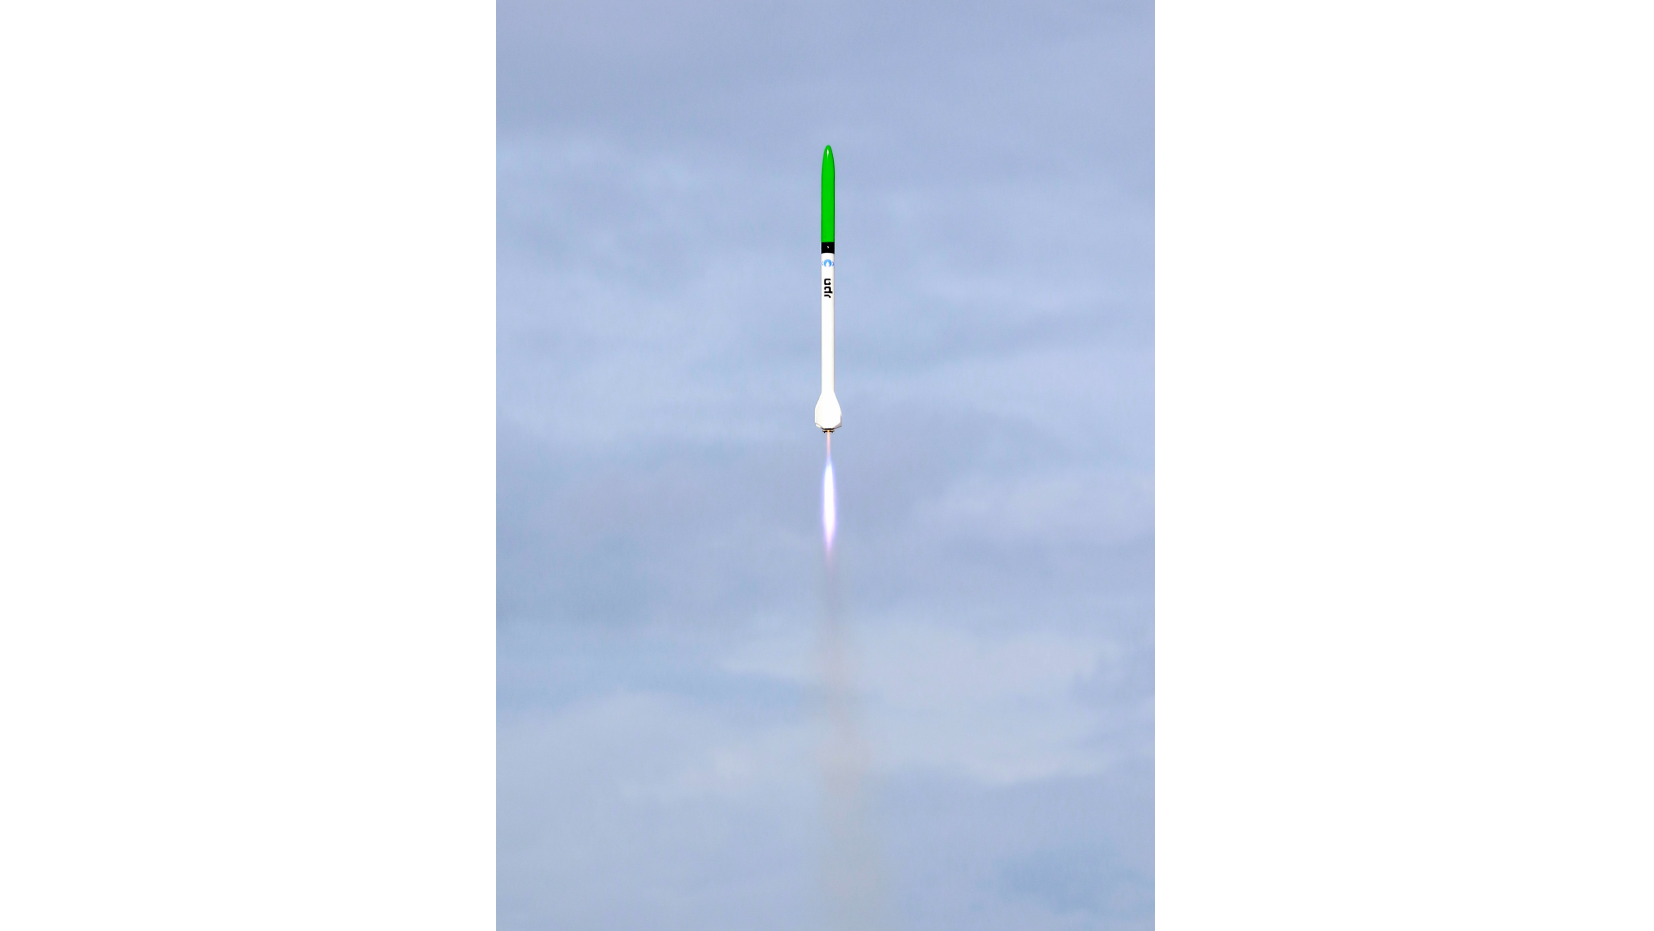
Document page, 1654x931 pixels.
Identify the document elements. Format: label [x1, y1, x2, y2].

picture [496, 0, 1155, 931]
